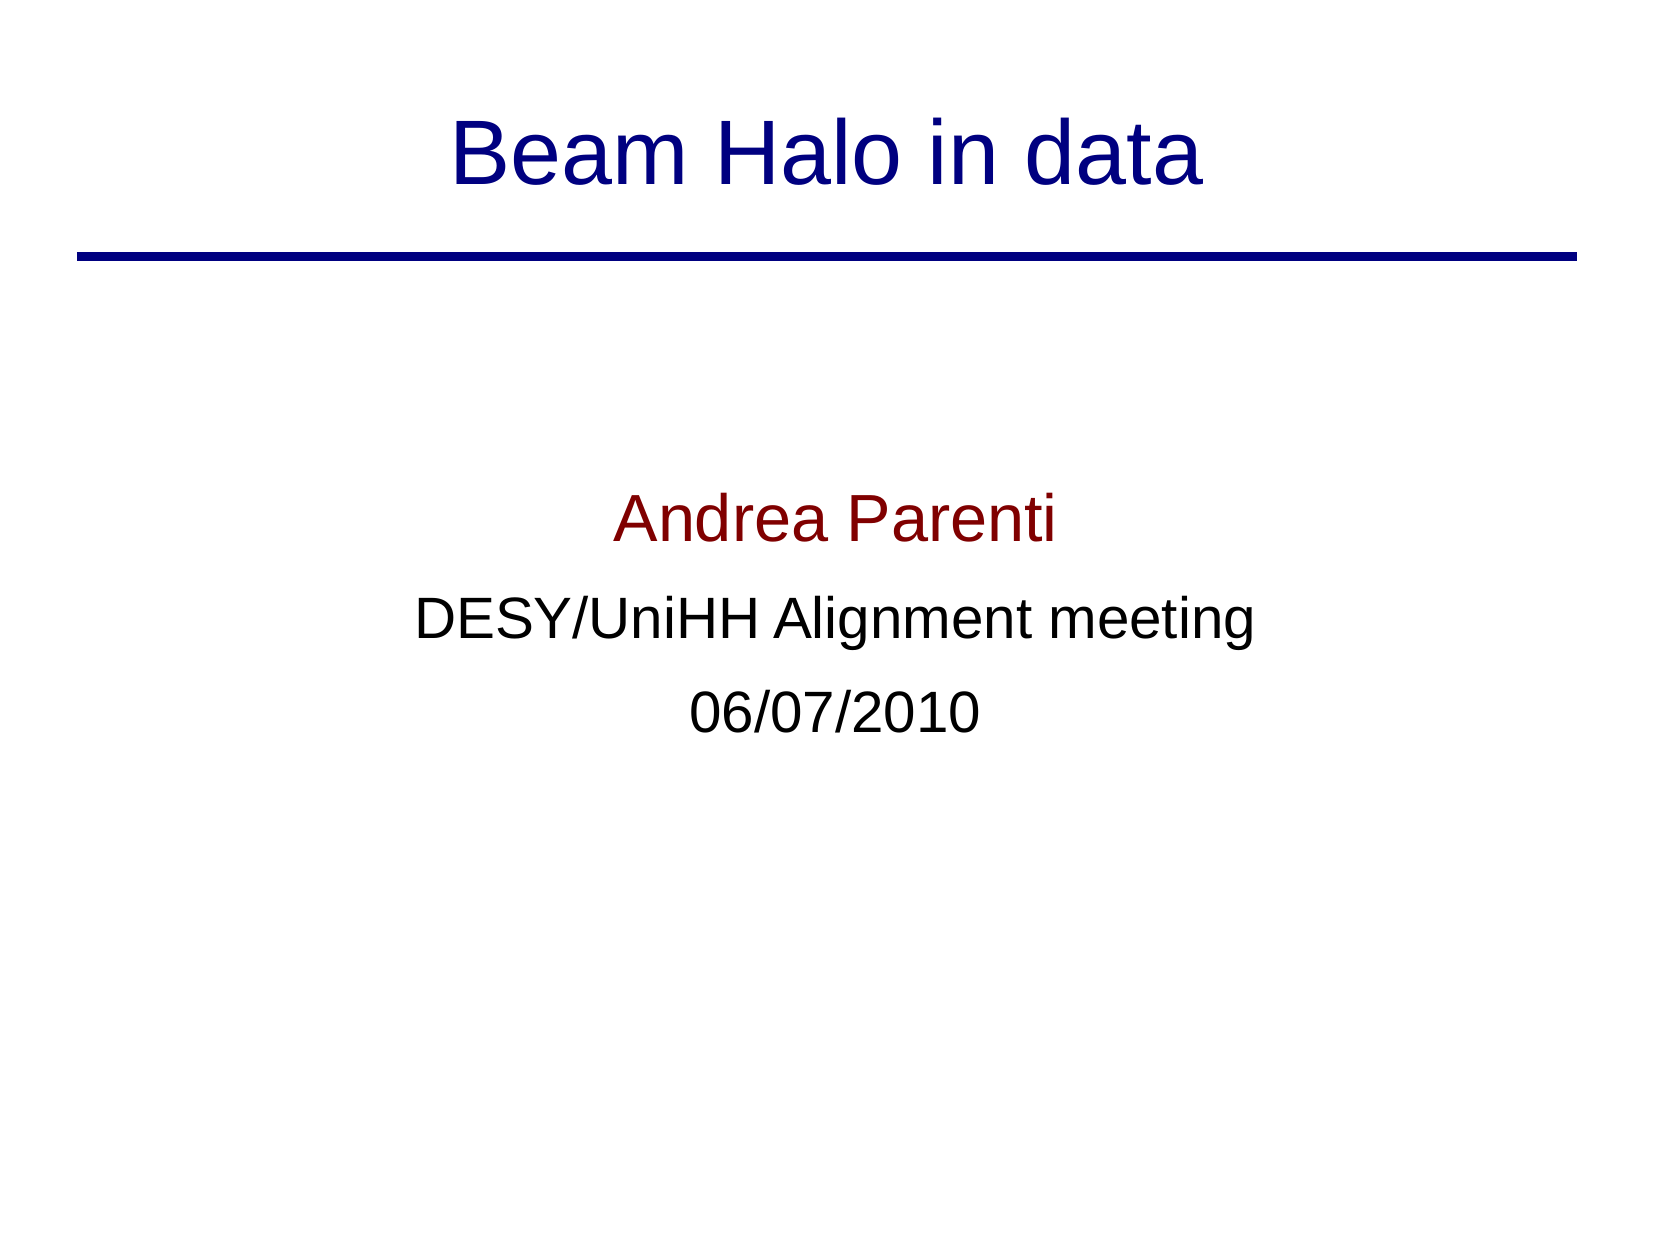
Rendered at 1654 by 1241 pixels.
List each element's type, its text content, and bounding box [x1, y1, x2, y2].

title Beam Halo in data [82, 56, 1571, 250]
list Andrea Parenti DESY/UniHH Alignment meeting 06/07/2010 [82, 272, 1571, 1077]
